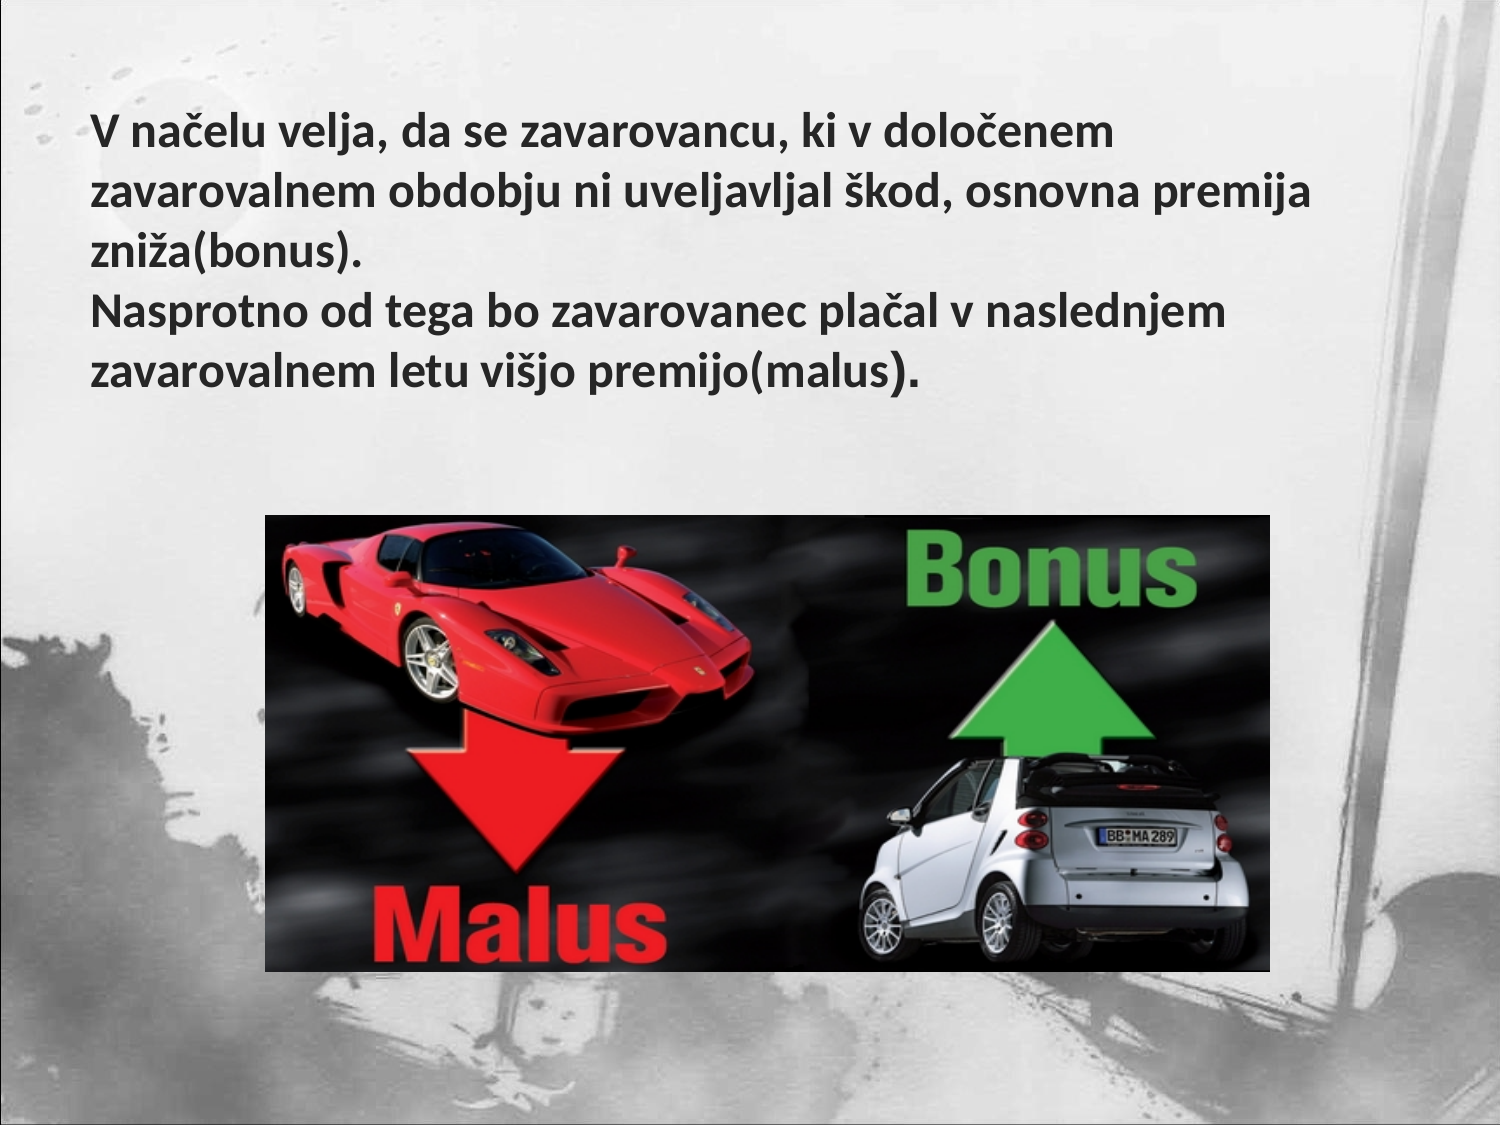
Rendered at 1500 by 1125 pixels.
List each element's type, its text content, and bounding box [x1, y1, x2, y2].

picture [0, 0, 1500, 1125]
list V načelu velja, da se zavarovancu, ki v določenem zavarovalnem obdobju ni uveljavljal škod, osnovna premija zniža(bonus). Nasprotno od tega bo zavarovanec plačal v naslednjem zavarovalnem letu višjo premijo(malus). [75, 90, 1425, 1005]
